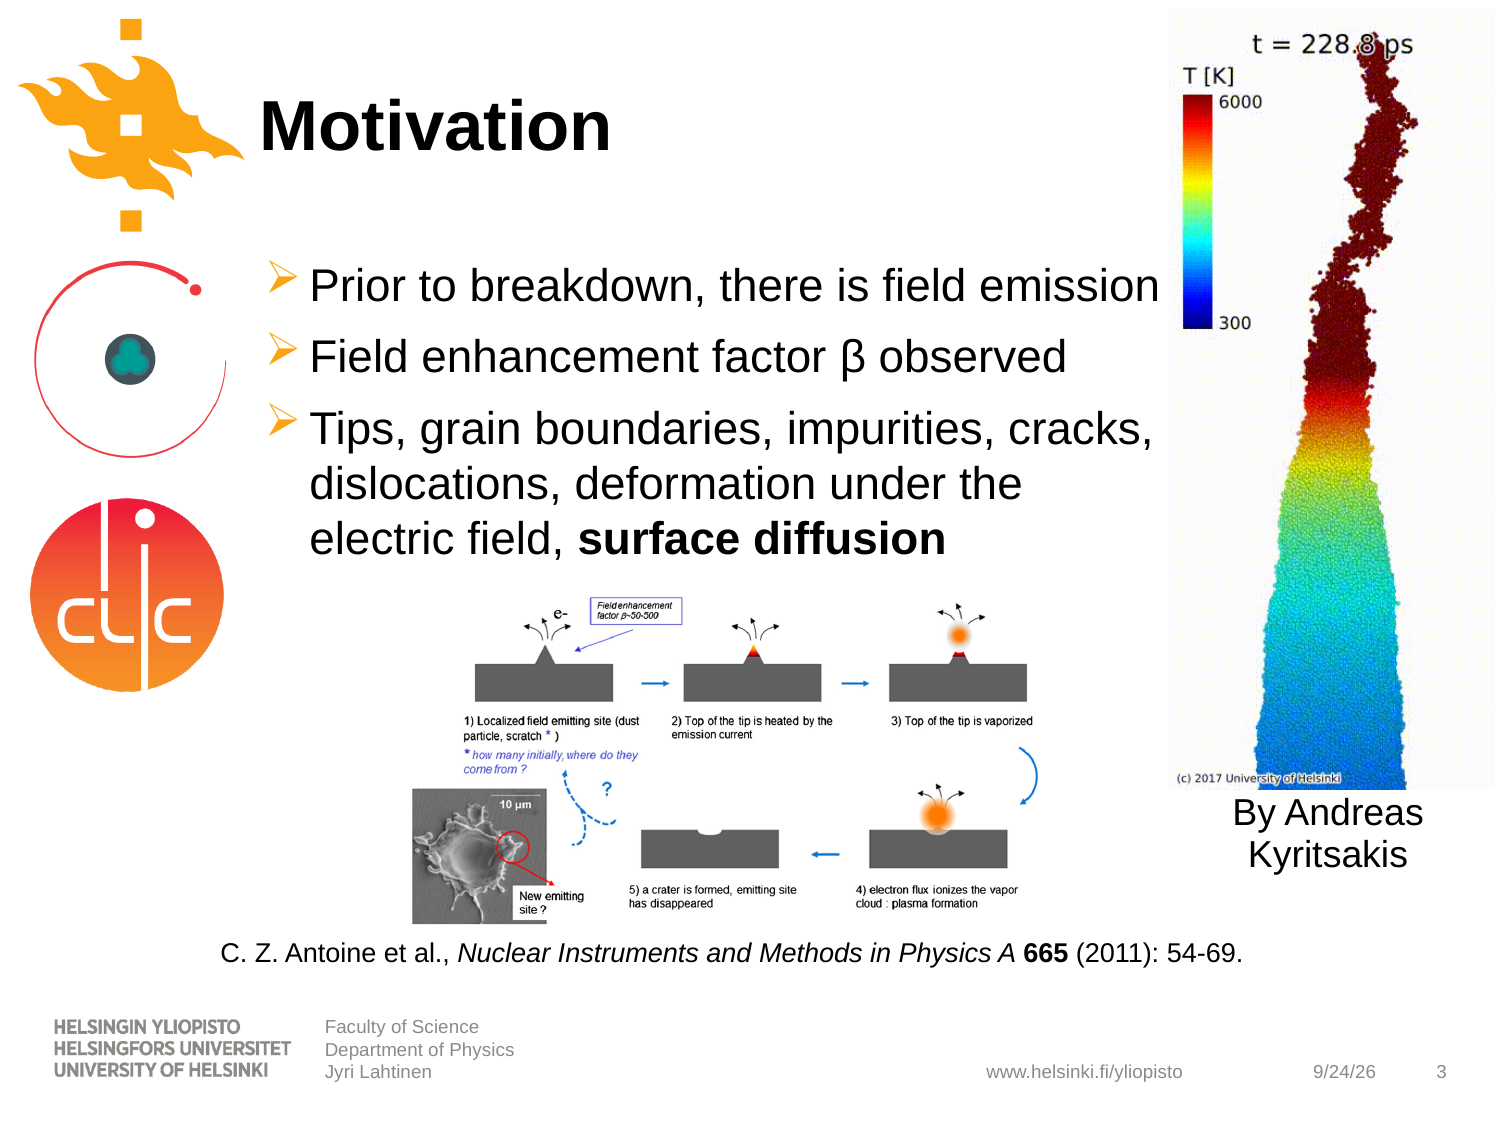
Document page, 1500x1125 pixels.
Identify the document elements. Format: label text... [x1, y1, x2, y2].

picture [1169, 9, 1495, 790]
footer Faculty of Science Department of Physics Jyri Lahtinen [324, 1011, 750, 1083]
slide_number <number> [1376, 1011, 1447, 1083]
picture [411, 596, 1039, 925]
picture [53, 1017, 292, 1079]
title Motivation [259, 30, 1447, 214]
picture [0, 255, 272, 740]
slide_number 5/24/18 [1230, 1011, 1376, 1083]
list Prior to breakdown, there is field emission Field enhancement factor β observed Tips, grain boundaries, impurities, cracks, dislocations, deformation under the electric field, surface diffusion [265, 255, 1447, 988]
text_box By Andreas Kyritsakis [1217, 784, 1439, 884]
text_box C. Z. Antoine et al., Nuclear Instruments and Methods in Physics A 665 (2011): 54-69. [205, 930, 1270, 976]
